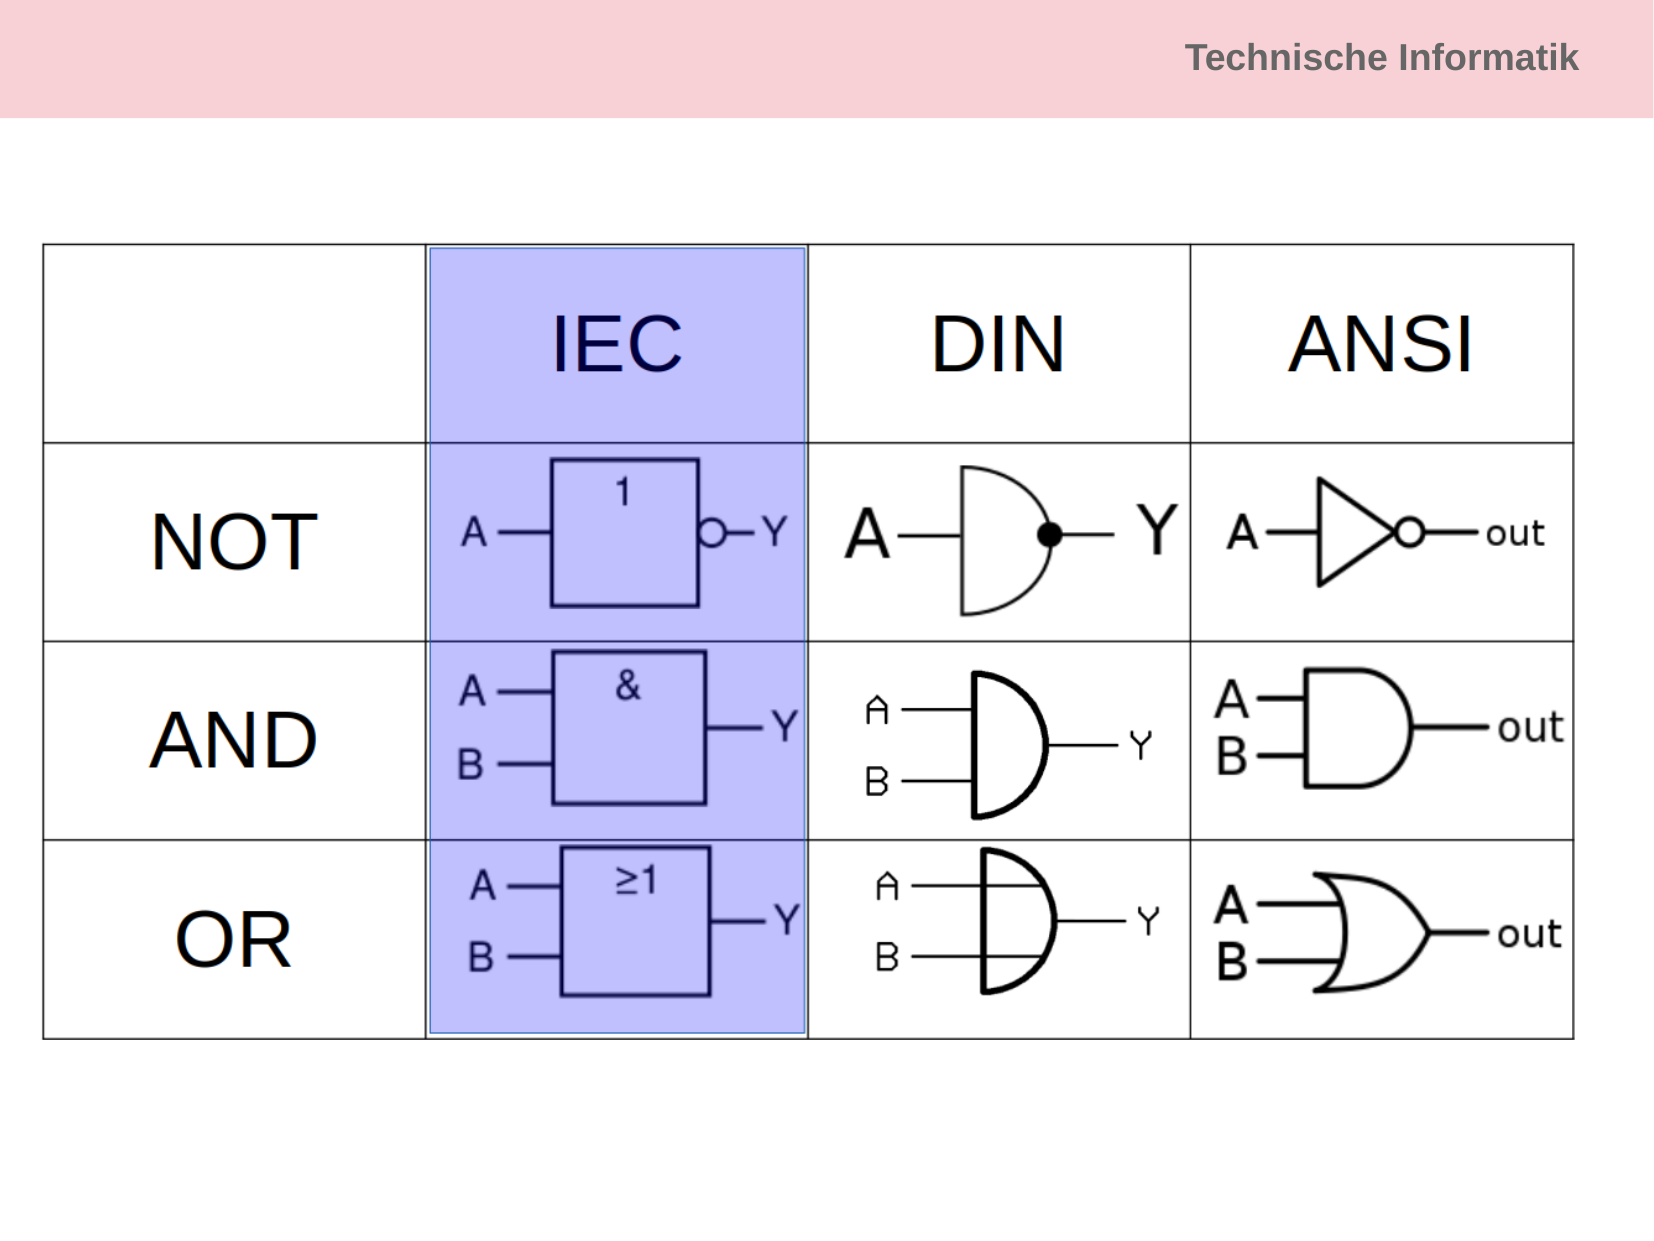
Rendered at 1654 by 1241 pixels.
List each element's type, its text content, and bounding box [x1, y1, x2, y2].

text_box Technische Informatik [915, 29, 1595, 87]
picture [29, 229, 1602, 1061]
text_box [0, 0, 1654, 119]
